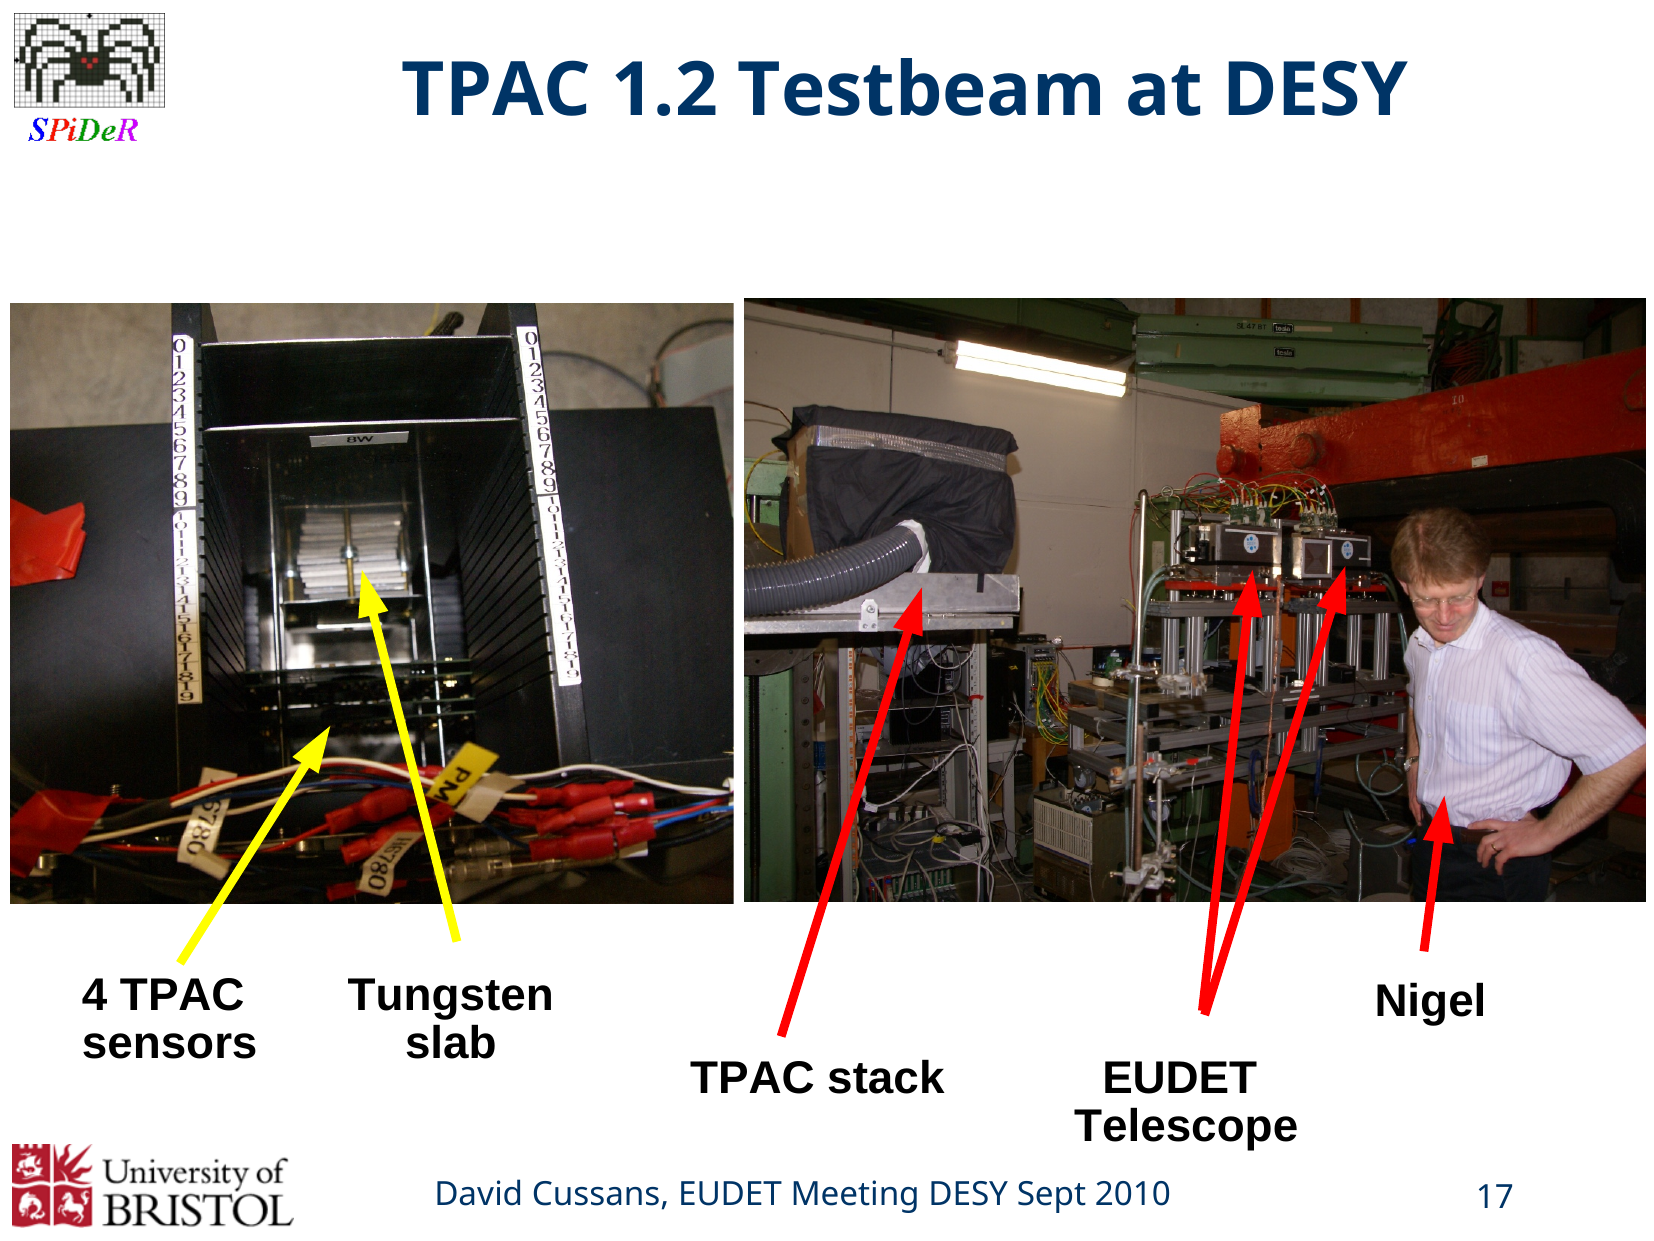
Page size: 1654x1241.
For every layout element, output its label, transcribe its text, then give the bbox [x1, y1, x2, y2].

picture [14, 13, 165, 156]
text_box Tungsten slab [332, 965, 569, 1079]
text_box 4 TPAC sensors [67, 965, 274, 1079]
text_box EUDET Telescope [1059, 1047, 1314, 1162]
text_box TPAC stack [675, 1047, 960, 1115]
picture [12, 1144, 294, 1228]
picture [744, 298, 1646, 902]
text_box Nigel [1359, 970, 1502, 1037]
title TPAC 1.2 Testbeam at DESY [243, 7, 1568, 164]
picture [10, 303, 734, 904]
